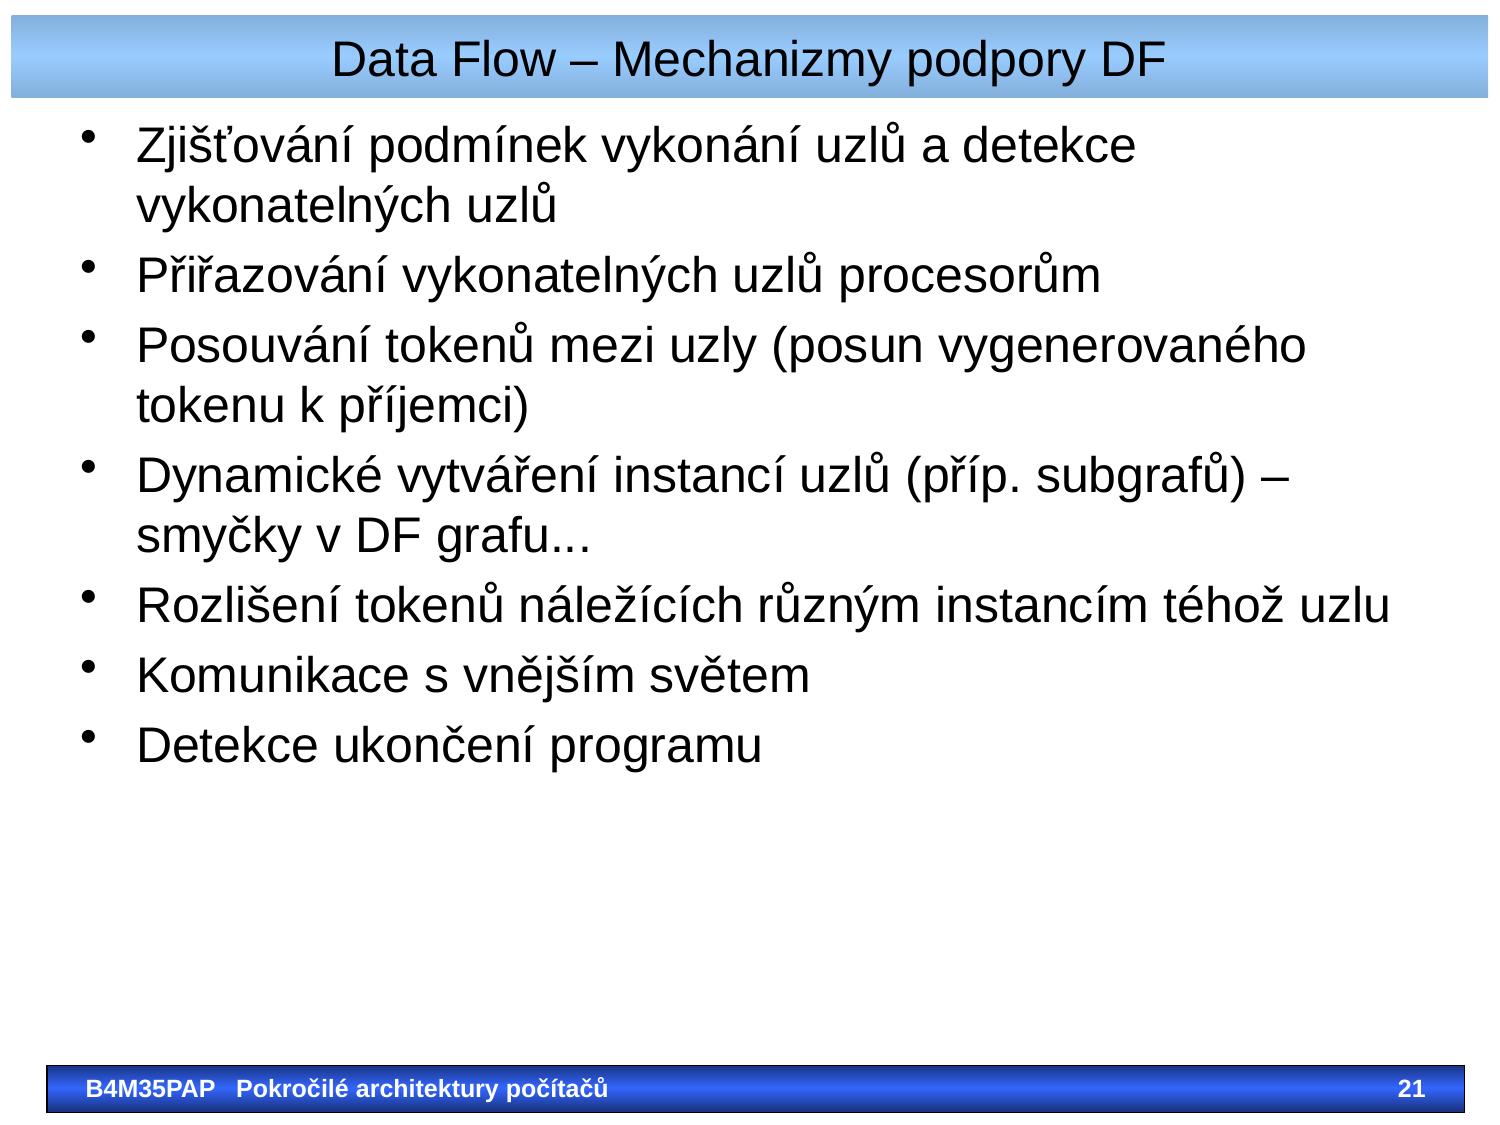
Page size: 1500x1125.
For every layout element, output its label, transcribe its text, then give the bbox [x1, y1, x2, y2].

list Zjišťování podmínek vykonání uzlů a detekce vykonatelných uzlů Přiřazování vykonatelných uzlů procesorům Posouvání tokenů mezi uzly (posun vygenerovaného tokenu k příjemci) Dynamické vytváření instancí uzlů (příp. subgrafů) – smyčky v DF grafu... Rozlišení tokenů náležících různým instancím téhož uzlu Komunikace s vnějším světem Detekce ukončení programu [64, 105, 1436, 1043]
footer B4M35PAP Pokročilé architektury počítačů [70, 1065, 1429, 1113]
title Data Flow – Mechanizmy podpory DF [11, 15, 1489, 98]
slide_number <number> [1346, 1065, 1441, 1112]
